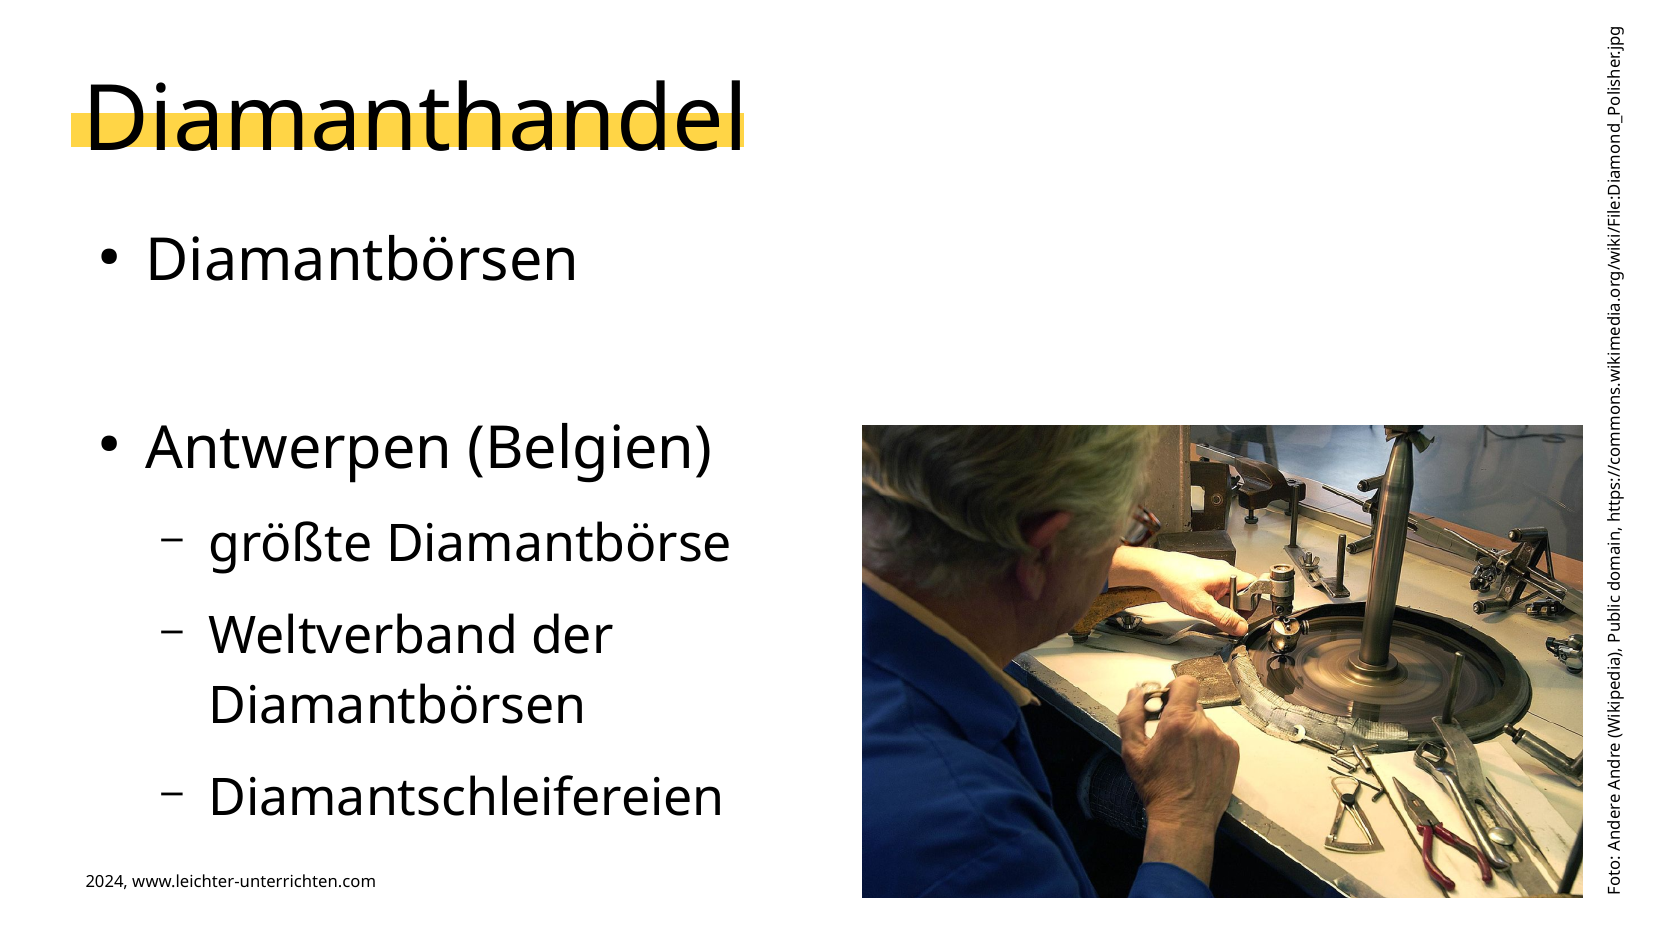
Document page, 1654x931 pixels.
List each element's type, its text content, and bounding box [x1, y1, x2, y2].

list Diamantbörsen Antwerpen (Belgien) größte Diamantbörse Weltverband der Diamantbörsen Diamantschleifereien [82, 217, 1571, 839]
title Diamanthandel [82, 37, 1571, 193]
text_box Foto: Andere Andre (Wikipedia), Public domain, https://commons.wikimedia.org/wiki/File:Diamond_Polisher.jpg [1594, 23, 1633, 911]
picture [862, 425, 1583, 898]
